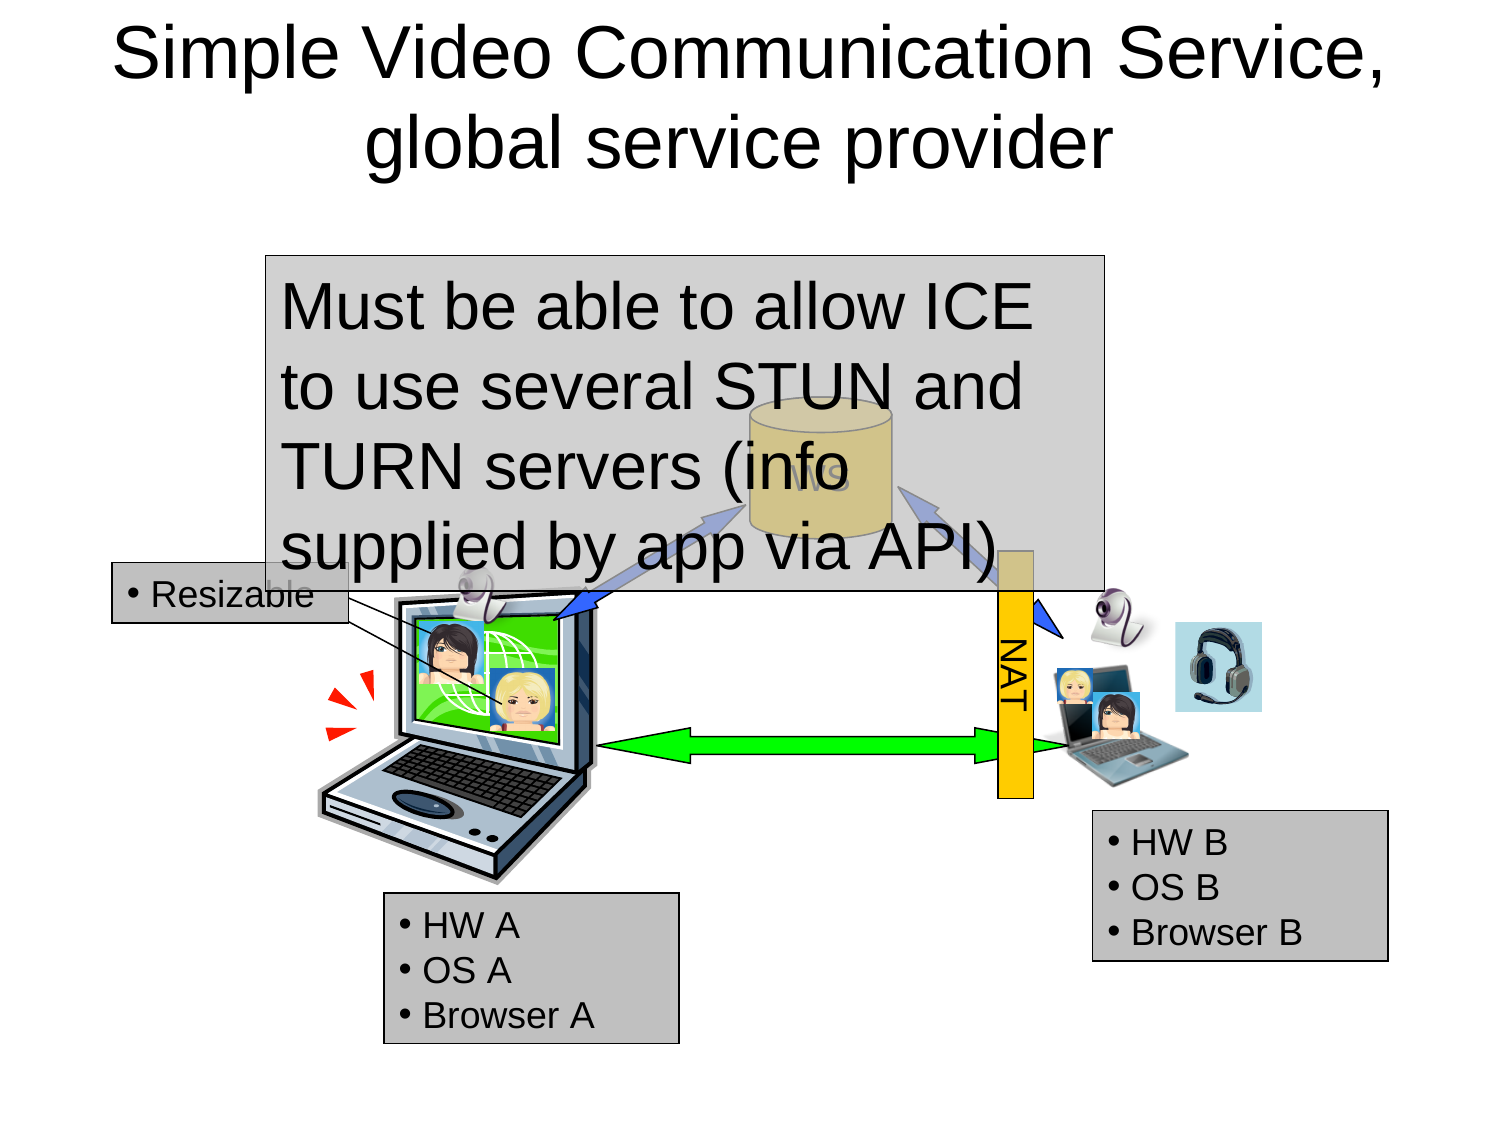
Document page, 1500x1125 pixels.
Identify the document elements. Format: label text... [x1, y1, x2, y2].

text_box NAT [998, 591, 1034, 799]
text_box Must be able to allow ICE to use several STUN and TURN servers (info supplied by app via API) [265, 255, 1105, 591]
text_box [596, 727, 998, 764]
title Simple Video Communication Service, global service provider [75, 0, 1426, 282]
text_box HW B OS B Browser B [1092, 810, 1388, 962]
text_box [553, 591, 614, 621]
text_box Resizable [112, 562, 349, 623]
text_box HW A OS A Browser A [383, 893, 680, 1044]
picture [317, 591, 598, 886]
text_box [1034, 599, 1064, 639]
picture [1033, 571, 1263, 808]
text_box [1034, 738, 1070, 753]
